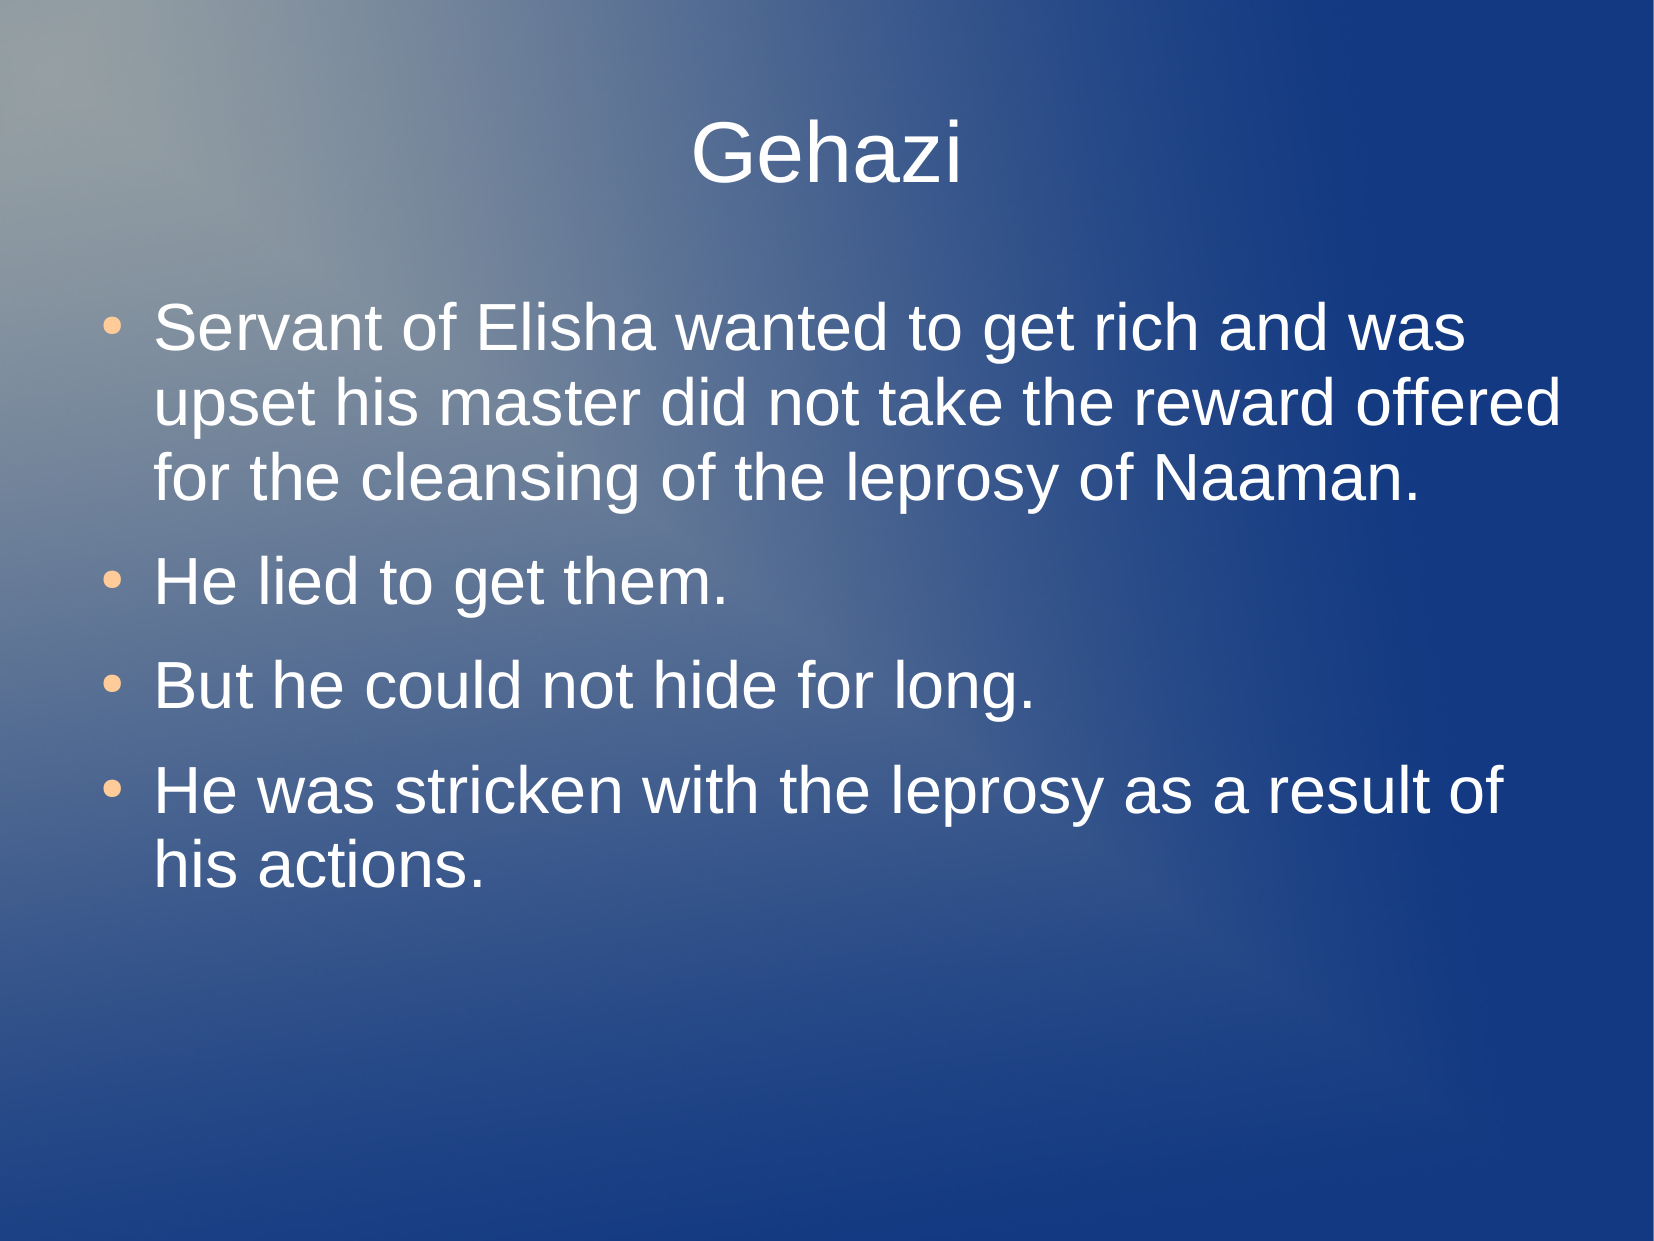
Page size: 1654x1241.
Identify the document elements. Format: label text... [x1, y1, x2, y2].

list Servant of Elisha wanted to get rich and was upset his master did not take the reward offered for the cleansing of the leprosy of Naaman. He lied to get them. But he could not hide for long. He was stricken with the leprosy as a result of his actions. [82, 290, 1571, 1109]
picture [0, 0, 1654, 1241]
title Gehazi [82, 49, 1571, 257]
